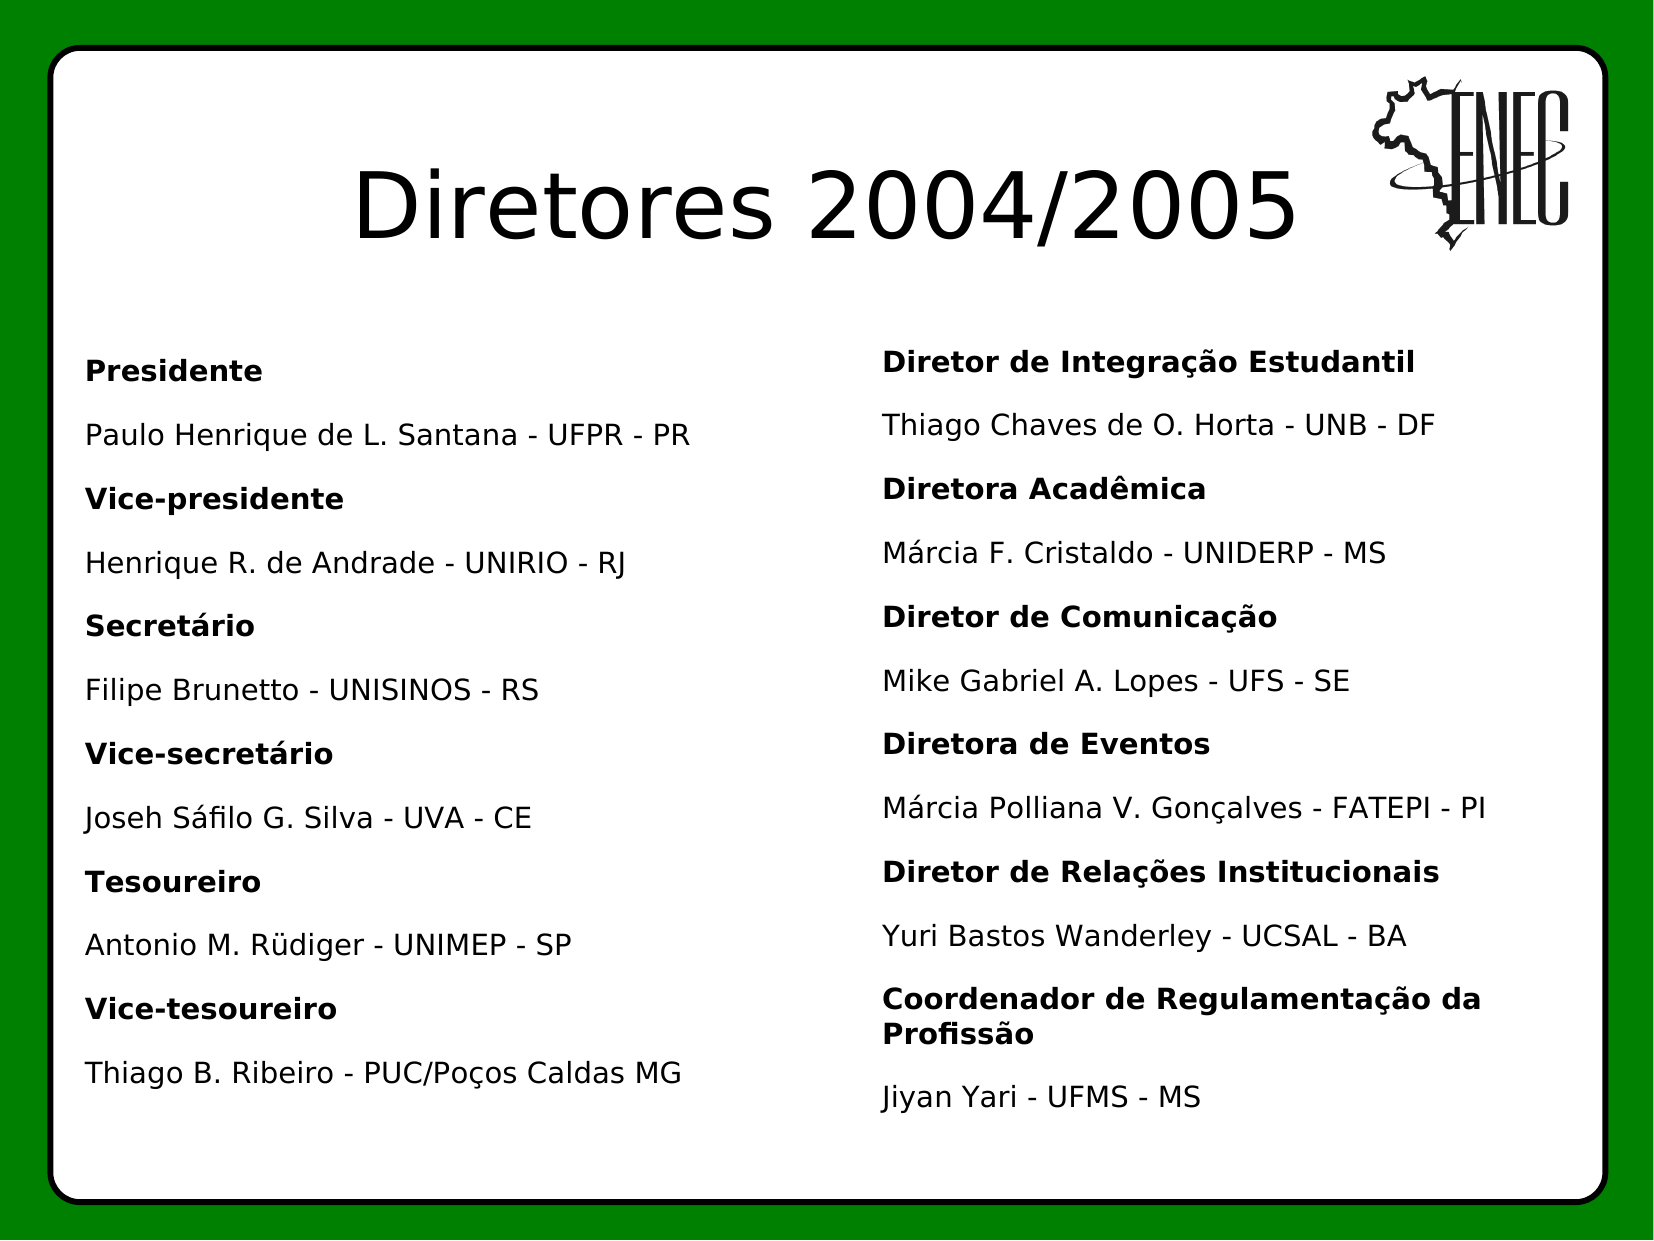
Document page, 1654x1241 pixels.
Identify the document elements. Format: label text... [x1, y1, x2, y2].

list Diretor de Integração Estudantil Thiago Chaves de O. Horta - UNB - DF Diretora Acadêmica Márcia F. Cristaldo - UNIDERP - MS Diretor de Comunicação Mike Gabriel A. Lopes - UFS - SE Diretora de Eventos Márcia Polliana V. Gonçalves - FATEPI - PI Diretor de Relações Institucionais Yuri Bastos Wanderley - UCSAL - BA Coordenador de Regulamentação da Profissão Jiyan Yari - UFMS - MS [882, 344, 1591, 1127]
title Diretores 2004/2005 [121, 102, 1534, 311]
list Presidente Paulo Henrique de L. Santana - UFPR - PR Vice-presidente Henrique R. de Andrade - UNIRIO - RJ Secretário Filipe Brunetto - UNISINOS - RS Vice-secretário Joseh Sáfilo G. Silva - UVA - CE Tesoureiro Antonio M. Rüdiger - UNIMEP - SP Vice-tesoureiro Thiago B. Ribeiro - PUC/Poços Caldas MG [84, 354, 780, 1092]
picture [1367, 71, 1574, 273]
